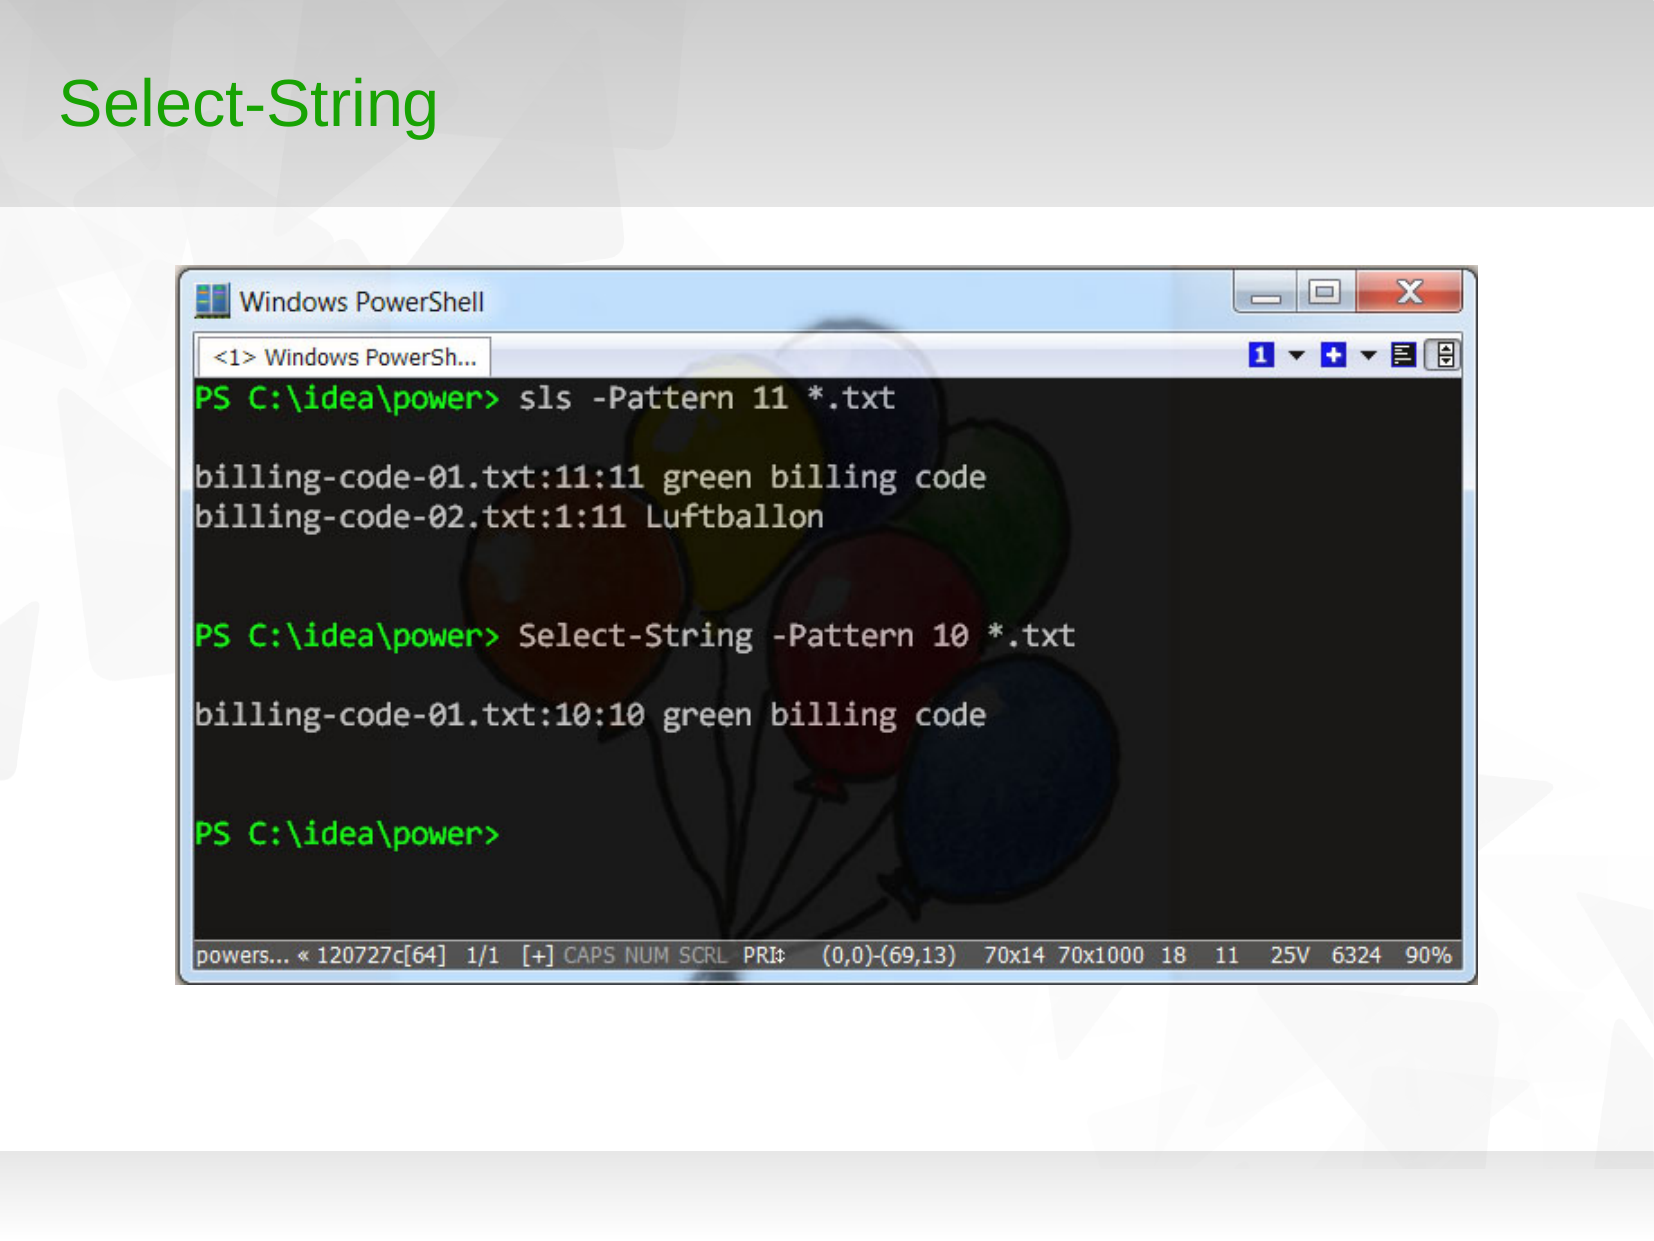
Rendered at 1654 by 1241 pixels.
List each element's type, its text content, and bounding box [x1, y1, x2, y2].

title Select-String [59, 29, 1595, 178]
picture [0, 0, 1654, 1169]
